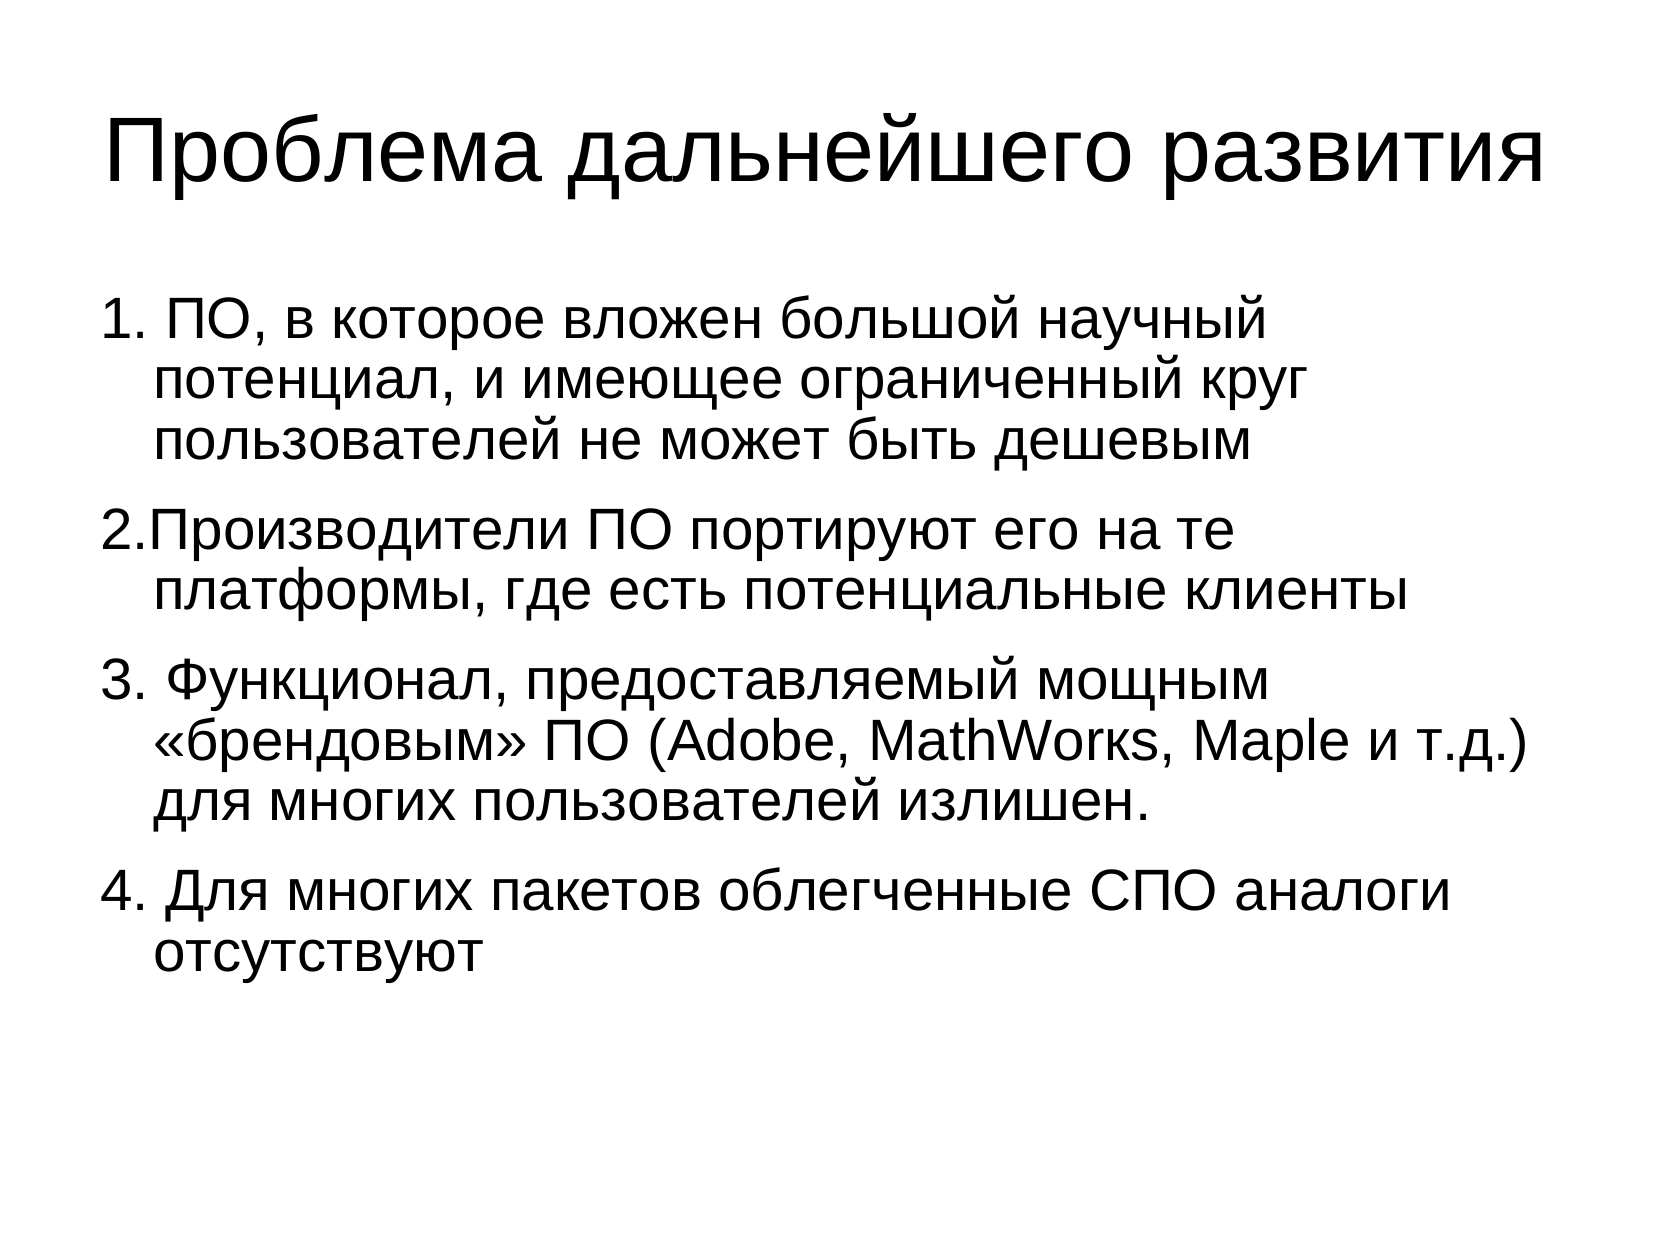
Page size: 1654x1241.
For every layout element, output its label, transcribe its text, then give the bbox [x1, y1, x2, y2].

title Проблема дальнейшего развития [82, 49, 1571, 257]
list 1. ПО, в которое вложен большой научный потенциал, и имеющее ограниченный круг пользователей не может быть дешевым 2.Производители ПО портируют его на те платформы, где есть потенциальные клиенты 3. Функционал, предоставляемый мощным «брендовым» ПО (Adobe, MathWorкs, Maple и т.д.) для многих пользователей излишен. 4. Для многих пакетов облегченные СПО аналоги отсутствуют [82, 290, 1571, 1109]
